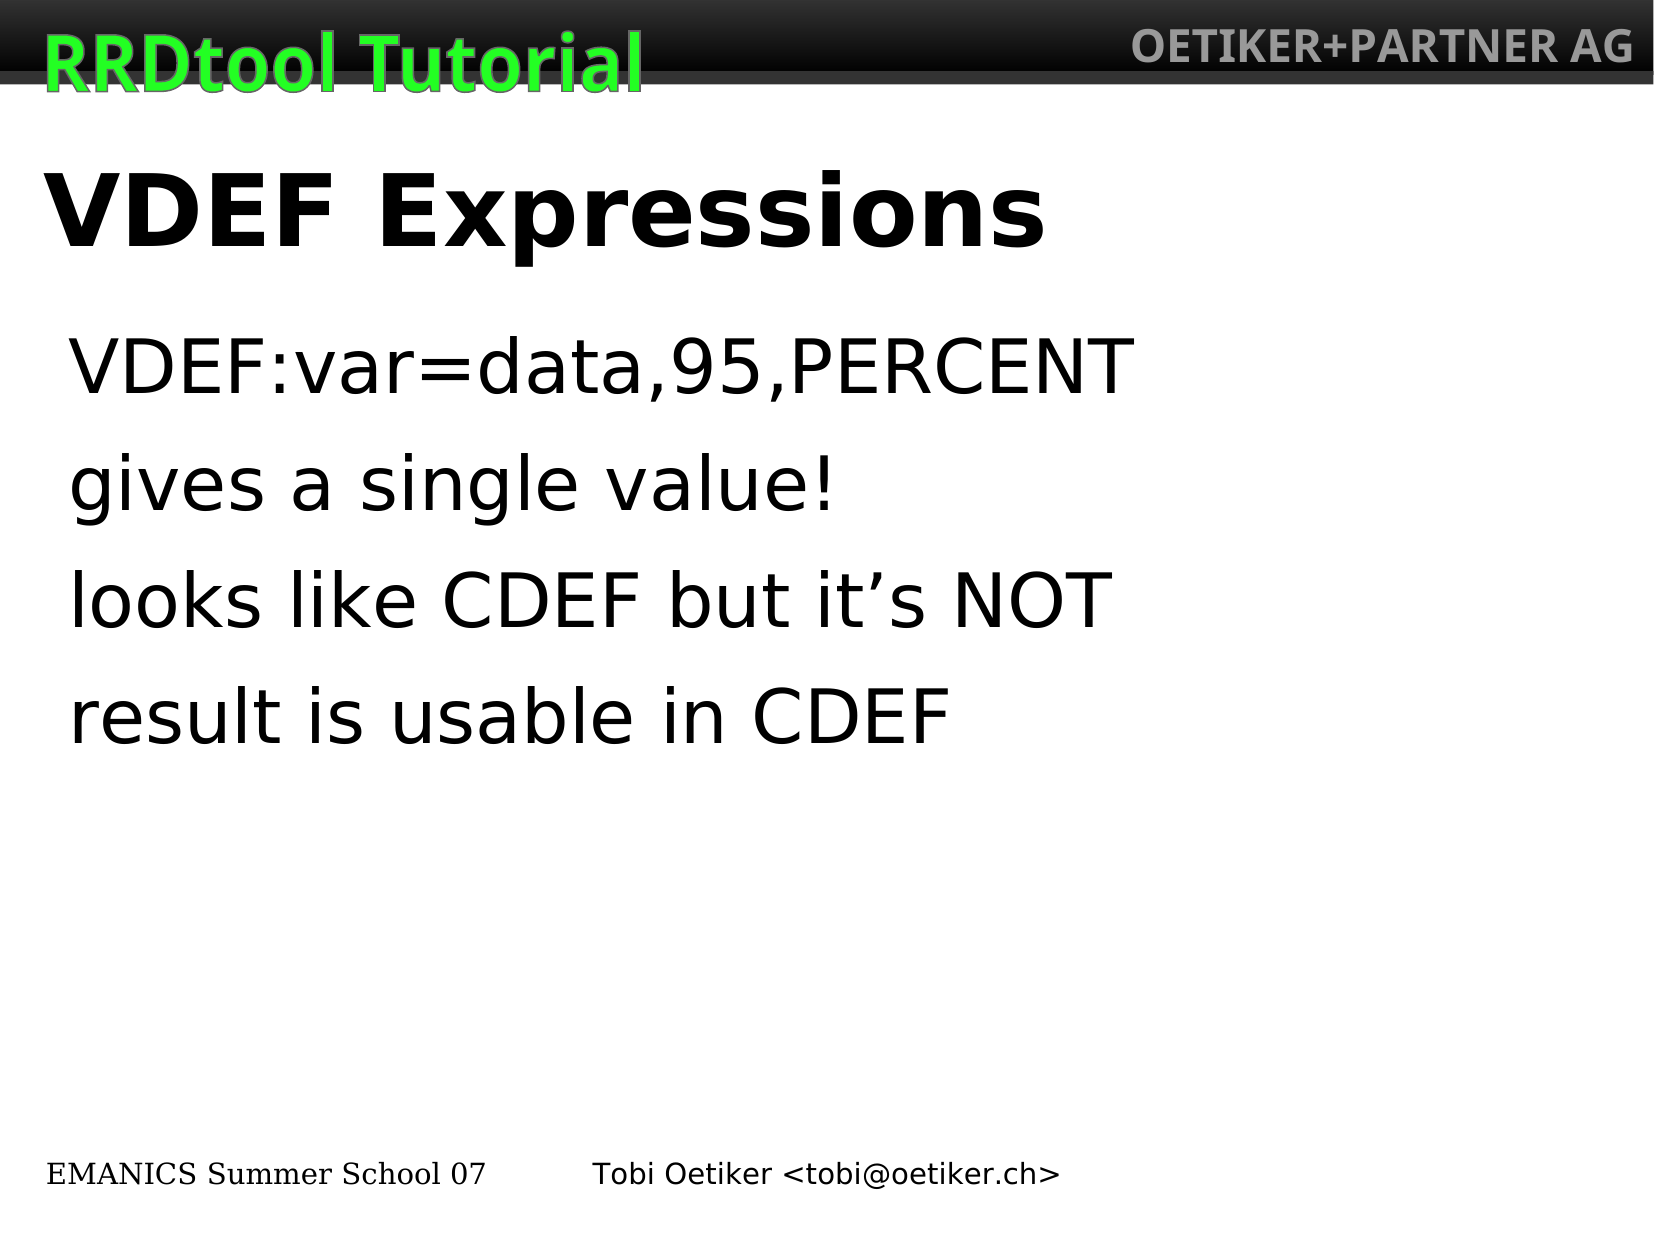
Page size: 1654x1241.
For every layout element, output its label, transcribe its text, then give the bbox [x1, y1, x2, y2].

title VDEF Expressions [43, 137, 1582, 287]
list VDEF:var=data,95,PERCENT gives a single value! looks like CDEF but it’s NOT result is usable in CDEF [50, 323, 1571, 1093]
